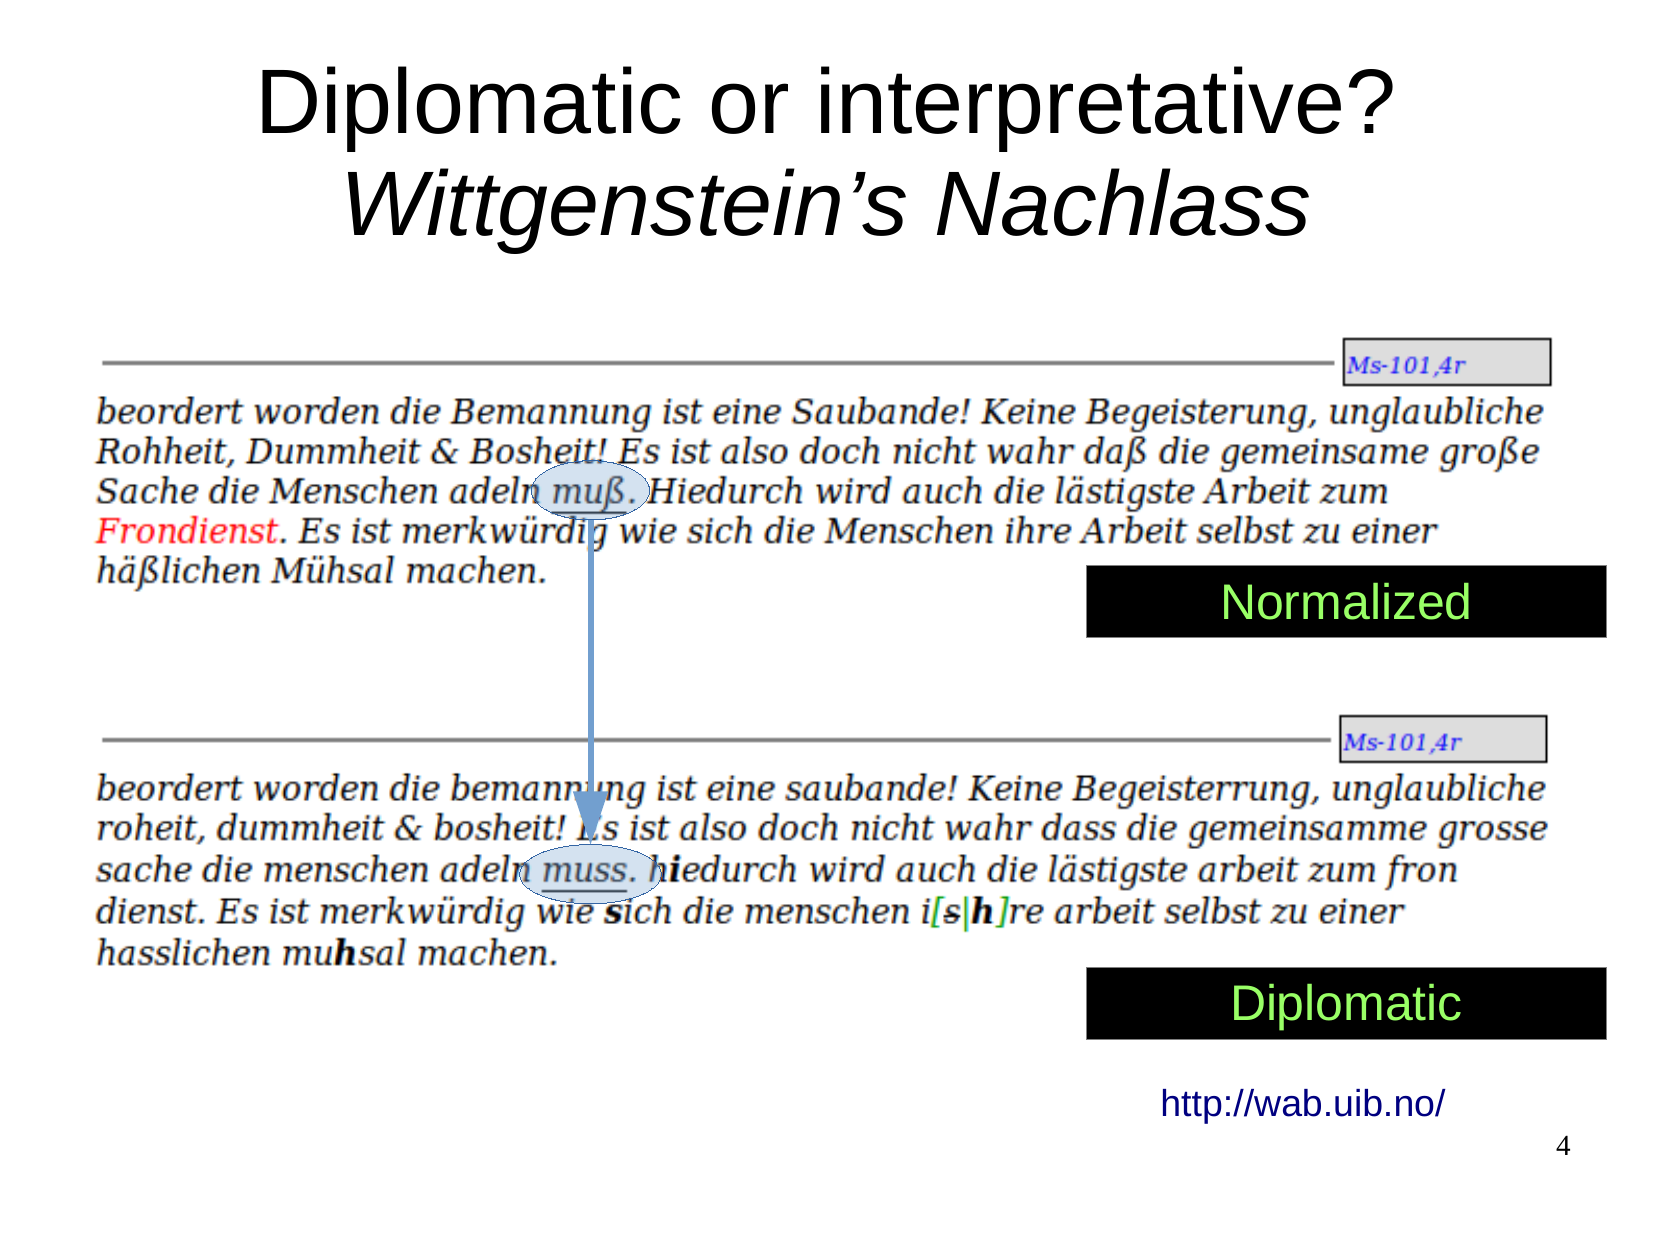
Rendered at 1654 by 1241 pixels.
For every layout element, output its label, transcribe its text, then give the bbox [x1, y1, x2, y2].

text_box http://wab.uib.no/ [1145, 1074, 1548, 1150]
text_box [519, 844, 662, 904]
text_box Diplomatic [1086, 967, 1607, 1040]
picture [82, 328, 1571, 596]
text_box Normalized [1086, 565, 1607, 638]
text_box [531, 460, 650, 520]
title Diplomatic or interpretative? Wittgenstein’s Nachlass [82, 49, 1571, 257]
picture [82, 701, 1571, 974]
